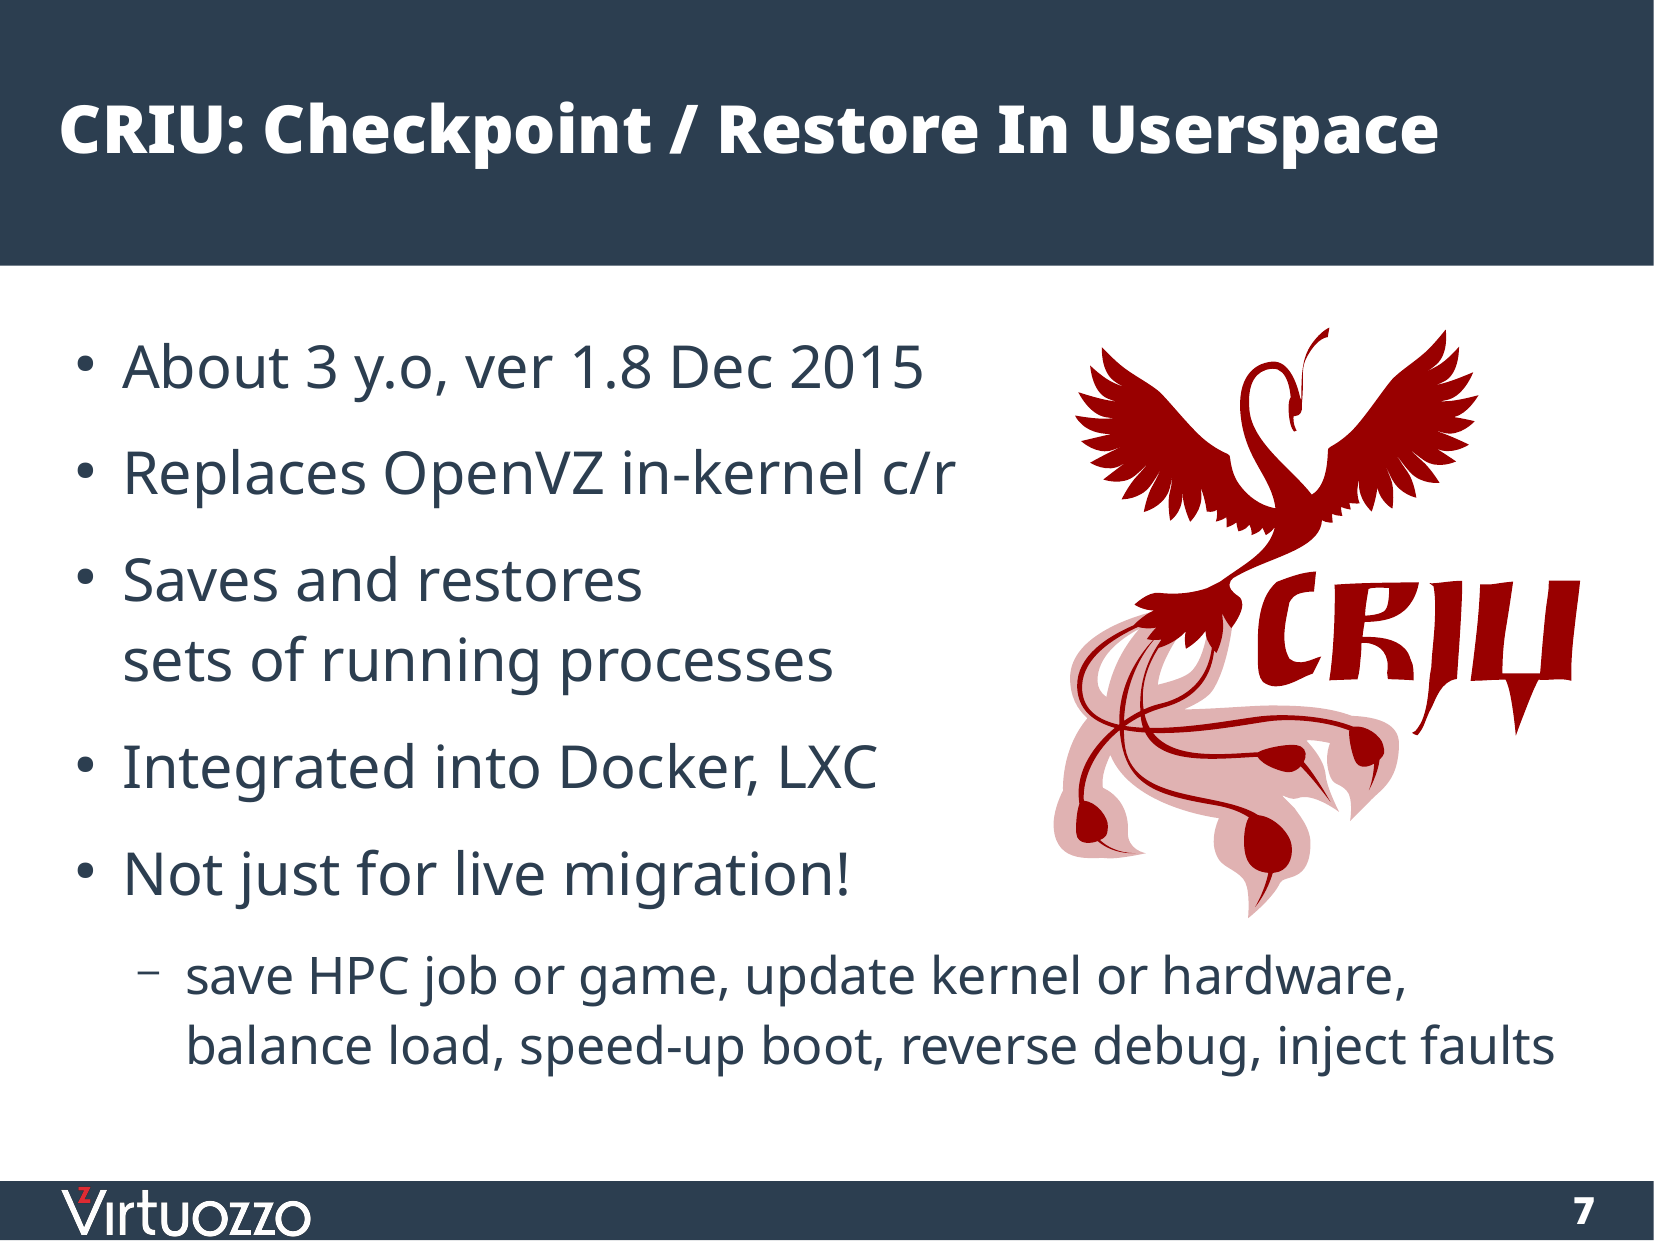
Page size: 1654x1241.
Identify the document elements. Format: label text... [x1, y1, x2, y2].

picture [981, 292, 1640, 951]
title CRIU: Checkpoint / Restore In Userspace [59, 49, 1595, 207]
list About 3 y.o, ver 1.8 Dec 2015 Replaces OpenVZ in-kernel c/r Saves and restores sets of running processes Integrated into Docker, LXC Not just for live migration! save HPC job or game, update kernel or hardware, balance load, speed-up boot, reverse debug, inject faults [59, 324, 1595, 1152]
picture [47, 1171, 325, 1241]
